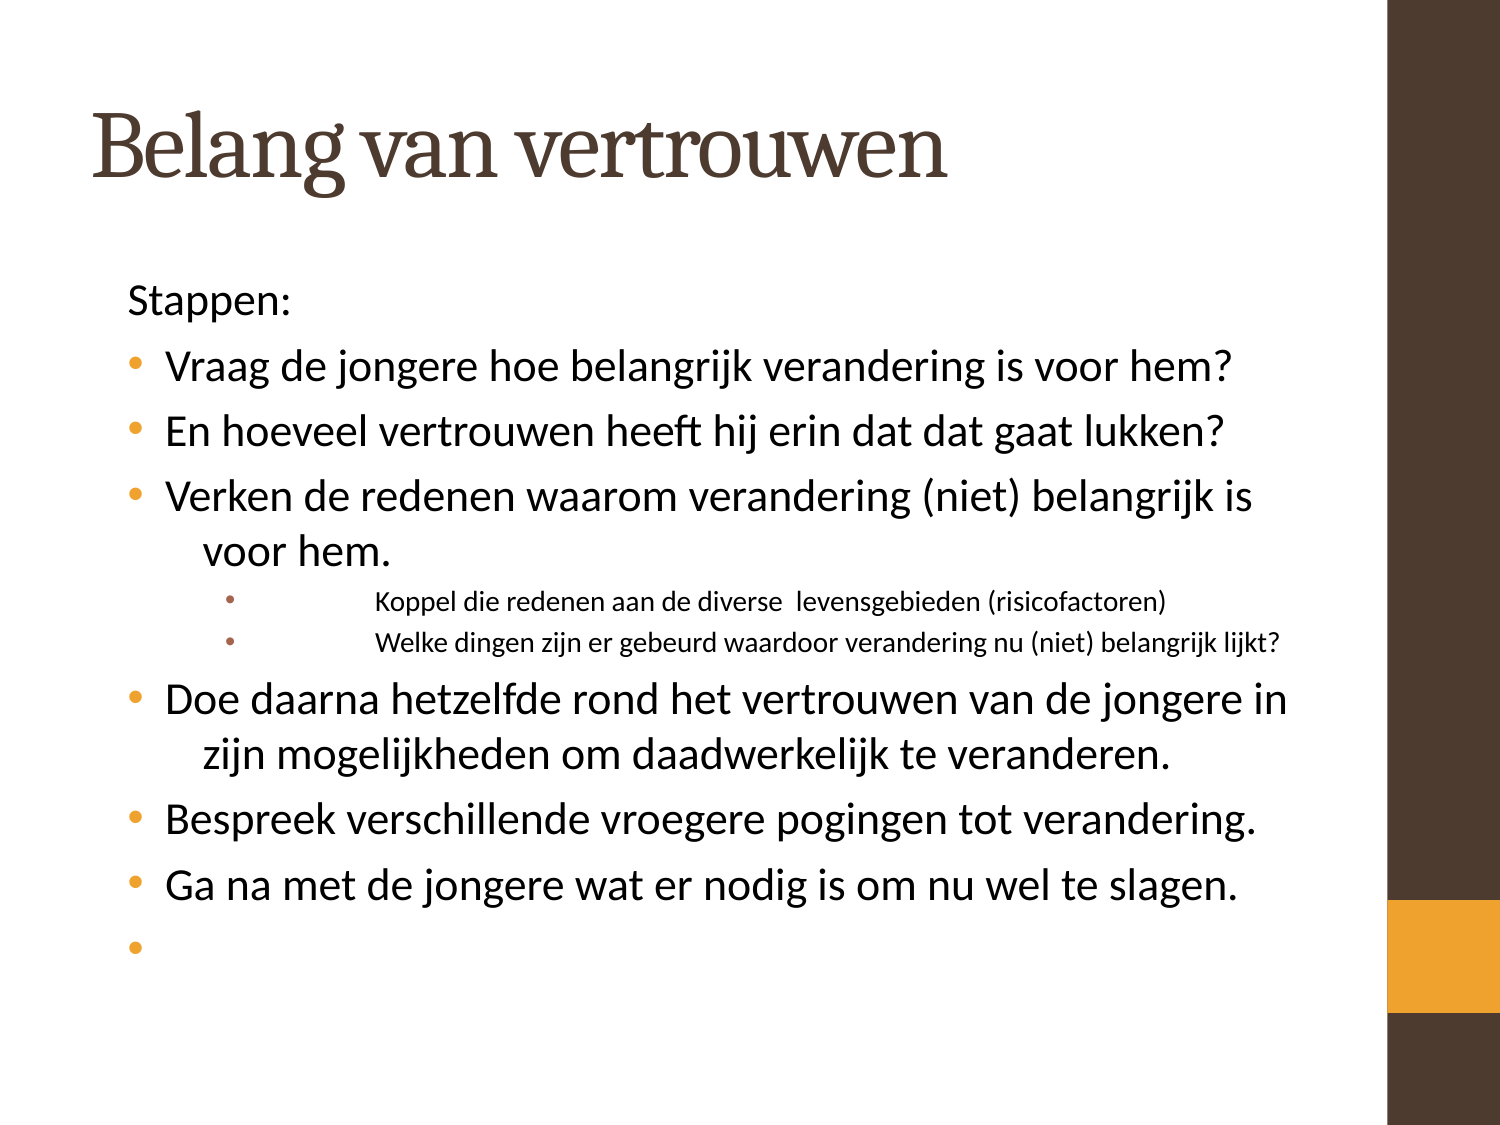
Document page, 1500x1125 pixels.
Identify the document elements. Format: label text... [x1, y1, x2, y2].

title Belang van vertrouwen [75, 45, 1326, 233]
list Stappen: Vraag de jongere hoe belangrijk verandering is voor hem? En hoeveel vertrouwen heeft hij erin dat dat gaat lukken? Verken de redenen waarom verandering (niet) belangrijk is voor hem. Koppel die redenen aan de diverse levensgebieden (risicofactoren) Welke dingen zijn er gebeurd waardoor verandering nu (niet) belangrijk lijkt? Doe daarna hetzelfde rond het vertrouwen van de jongere in zijn mogelijkheden om daadwerkelijk te veranderen. Bespreek verschillende vroegere pogingen tot verandering. Ga na met de jongere wat er nodig is om nu wel te slagen. [75, 262, 1326, 1051]
